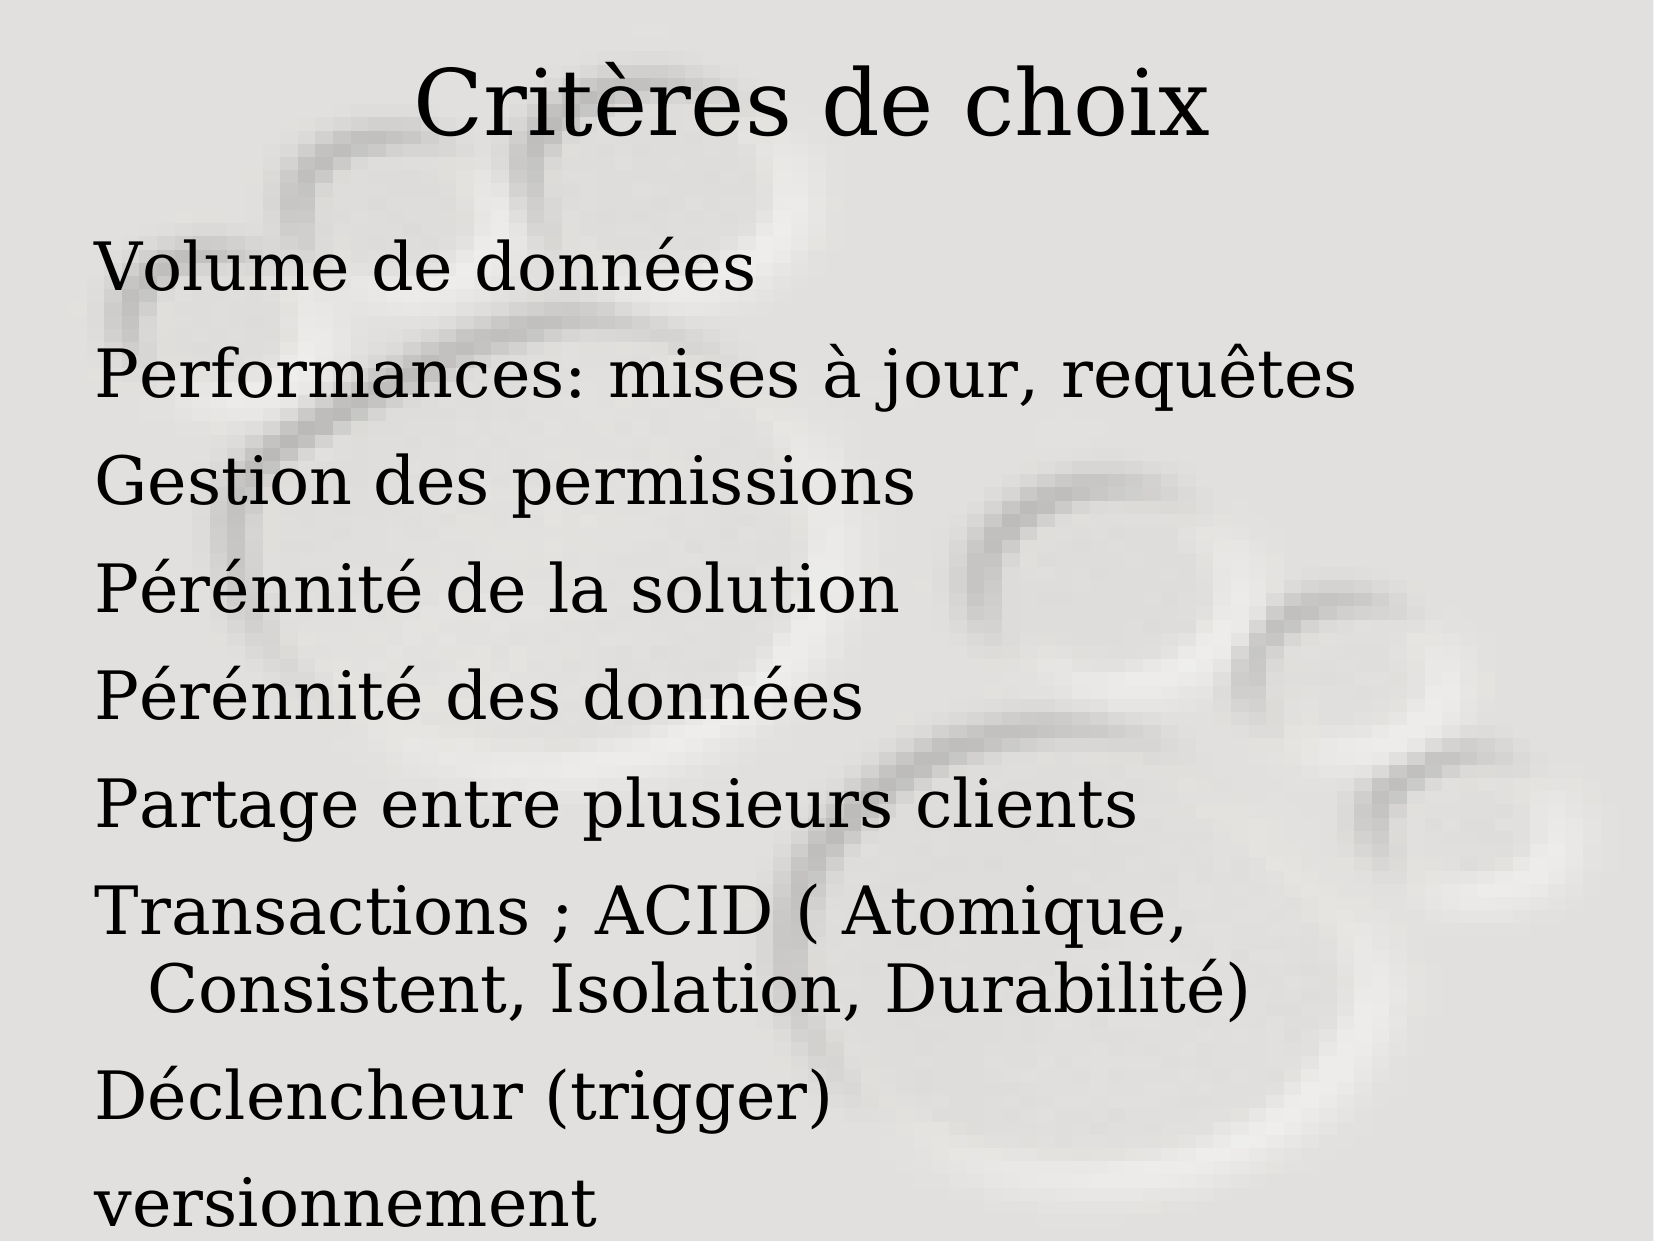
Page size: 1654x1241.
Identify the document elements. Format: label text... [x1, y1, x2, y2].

title Critères de choix [29, 0, 1595, 208]
list Volume de données Performances: mises à jour, requêtes Gestion des permissions Pérénnité de la solution Pérénnité des données Partage entre plusieurs clients Transactions ; ACID ( Atomique, Consistent, Isolation, Durabilité) Déclencheur (trigger) versionnement [76, 228, 1565, 1241]
picture [0, 0, 1654, 1241]
